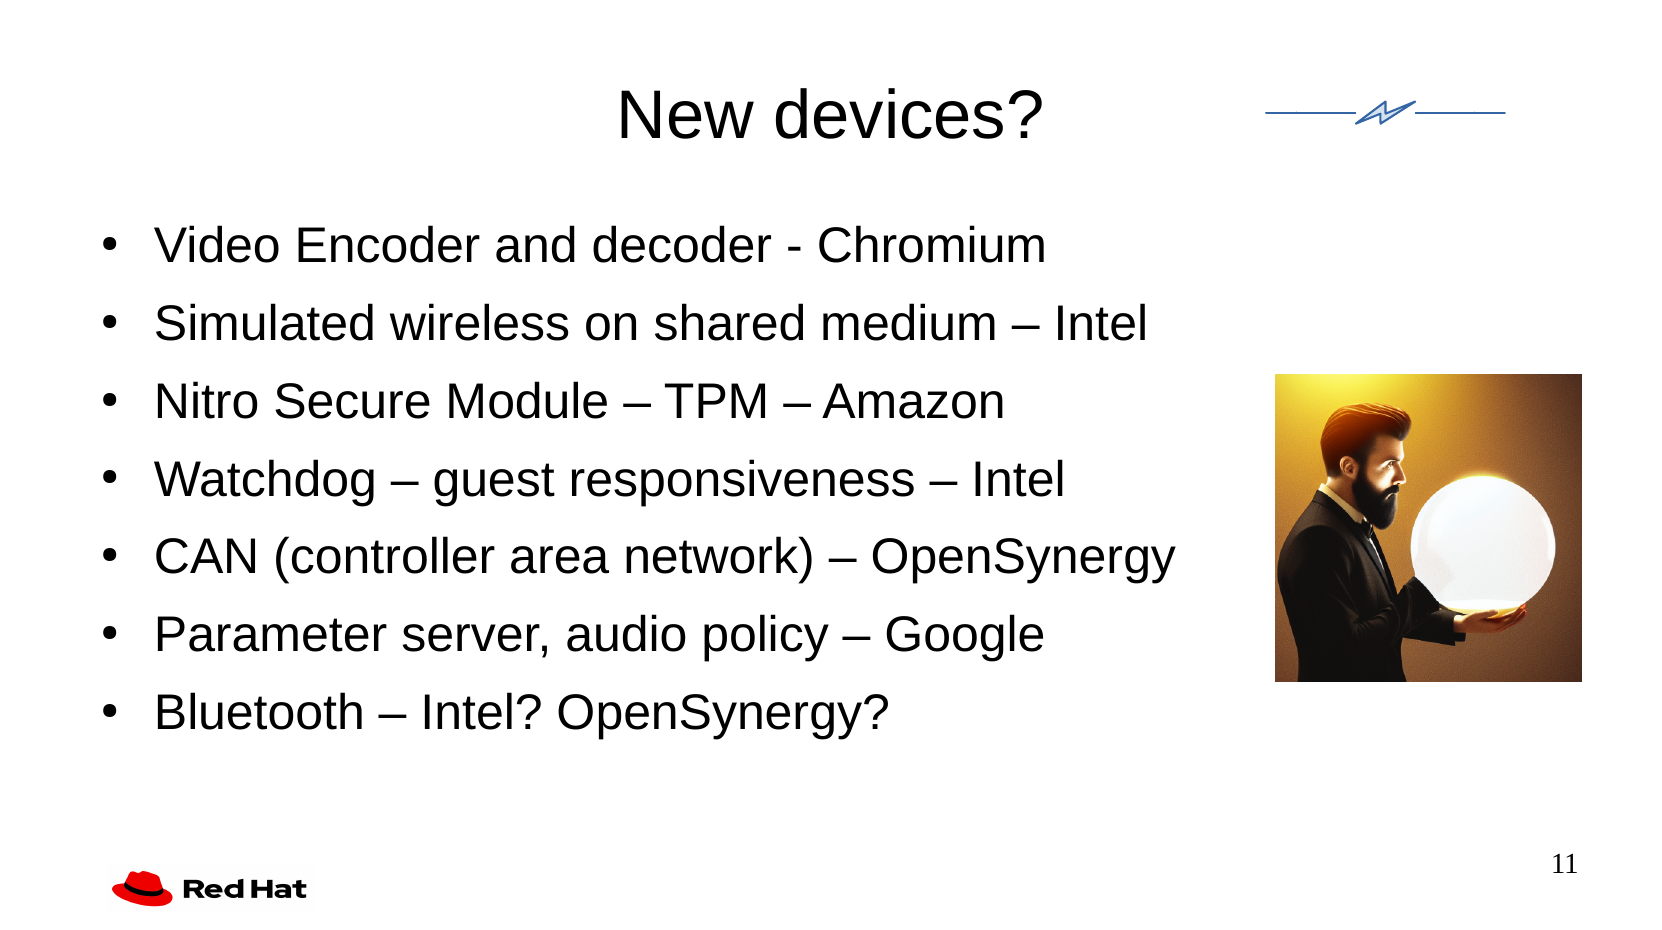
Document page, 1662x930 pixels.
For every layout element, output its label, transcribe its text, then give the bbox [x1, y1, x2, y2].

picture [1275, 374, 1582, 682]
title New devices? [83, 36, 1579, 193]
list Video Encoder and decoder - Chromium Simulated wireless on shared medium – Intel Nitro Secure Module – TPM – Amazon Watchdog – guest responsiveness – Intel CAN (controller area network) – OpenSynergy Parameter server, audio policy – Google Bluetooth – Intel? OpenSynergy? [83, 217, 1579, 757]
text_box [1355, 101, 1416, 124]
picture [105, 865, 315, 912]
